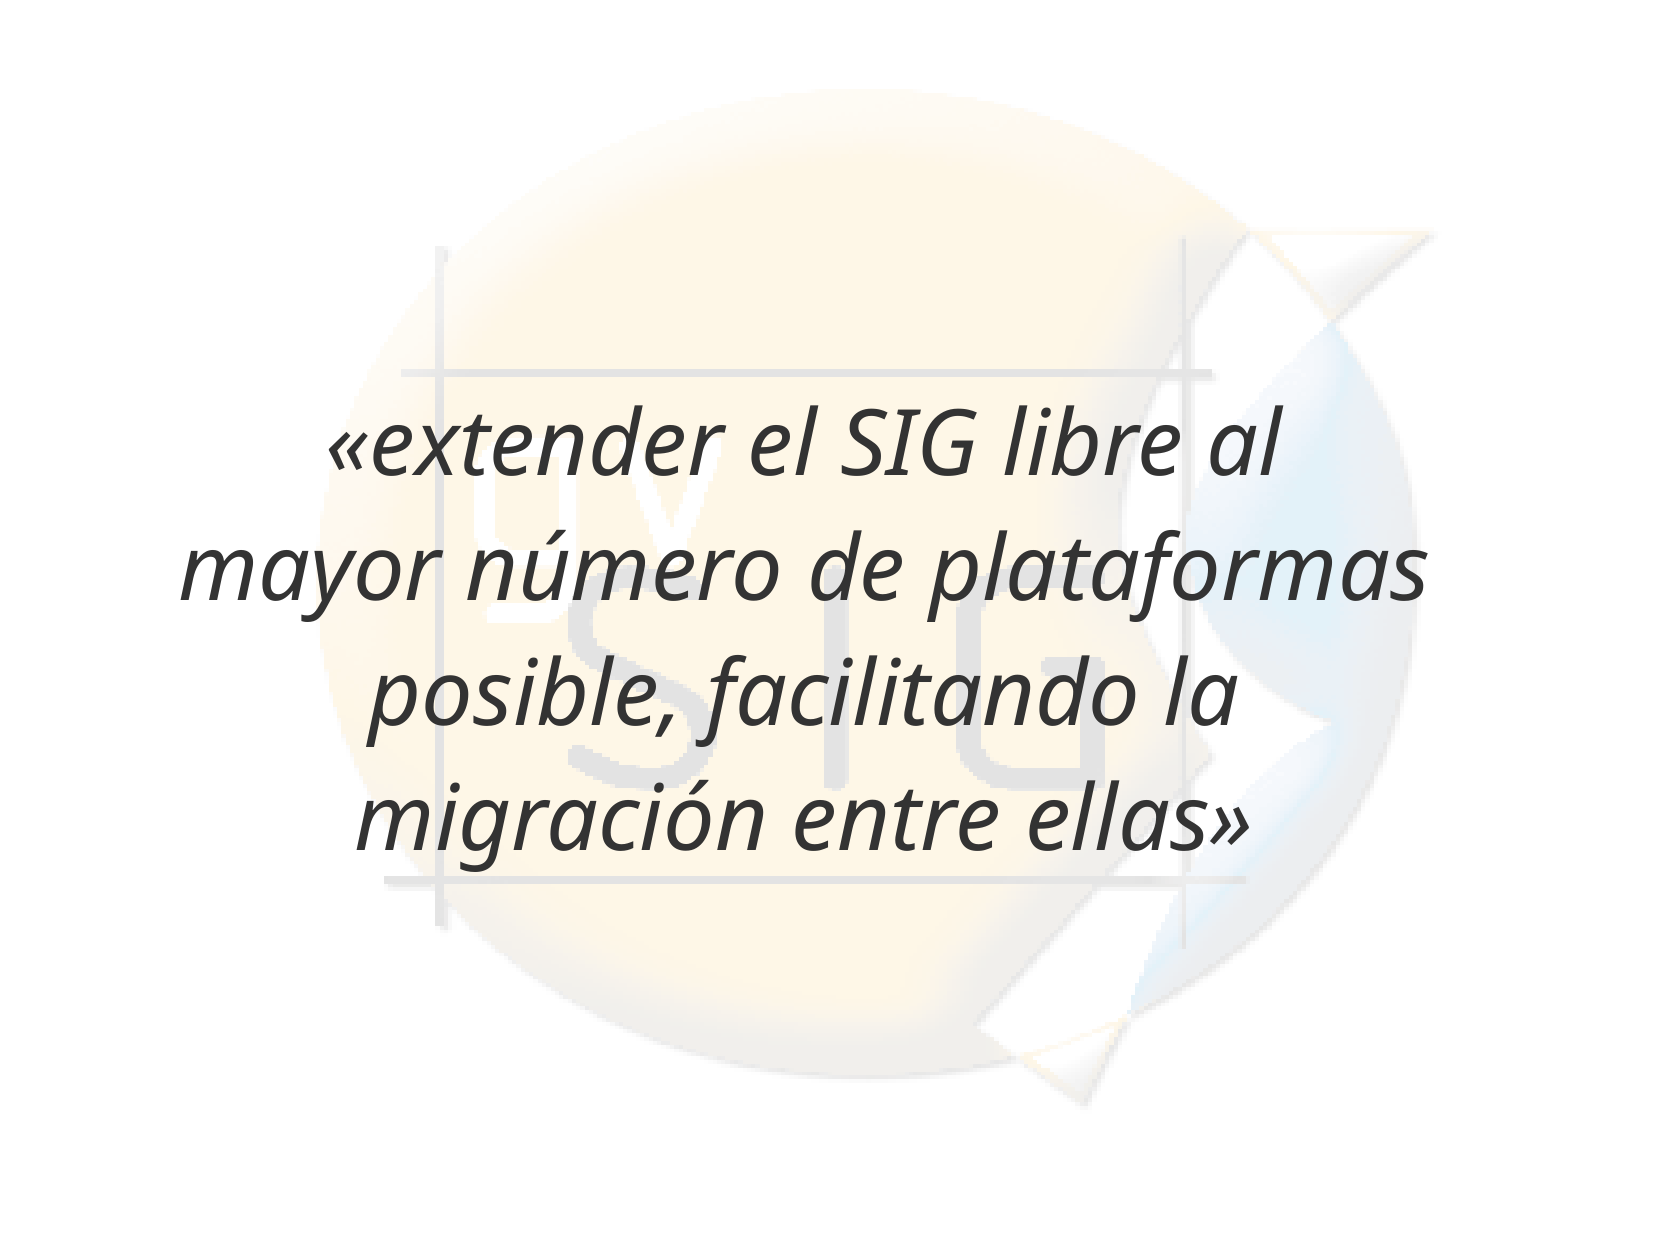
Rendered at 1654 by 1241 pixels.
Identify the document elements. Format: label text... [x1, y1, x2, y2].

text_box «extender el SIG libre al mayor número de plataformas posible, facilitando la migración entre ellas» [73, 147, 1536, 1108]
